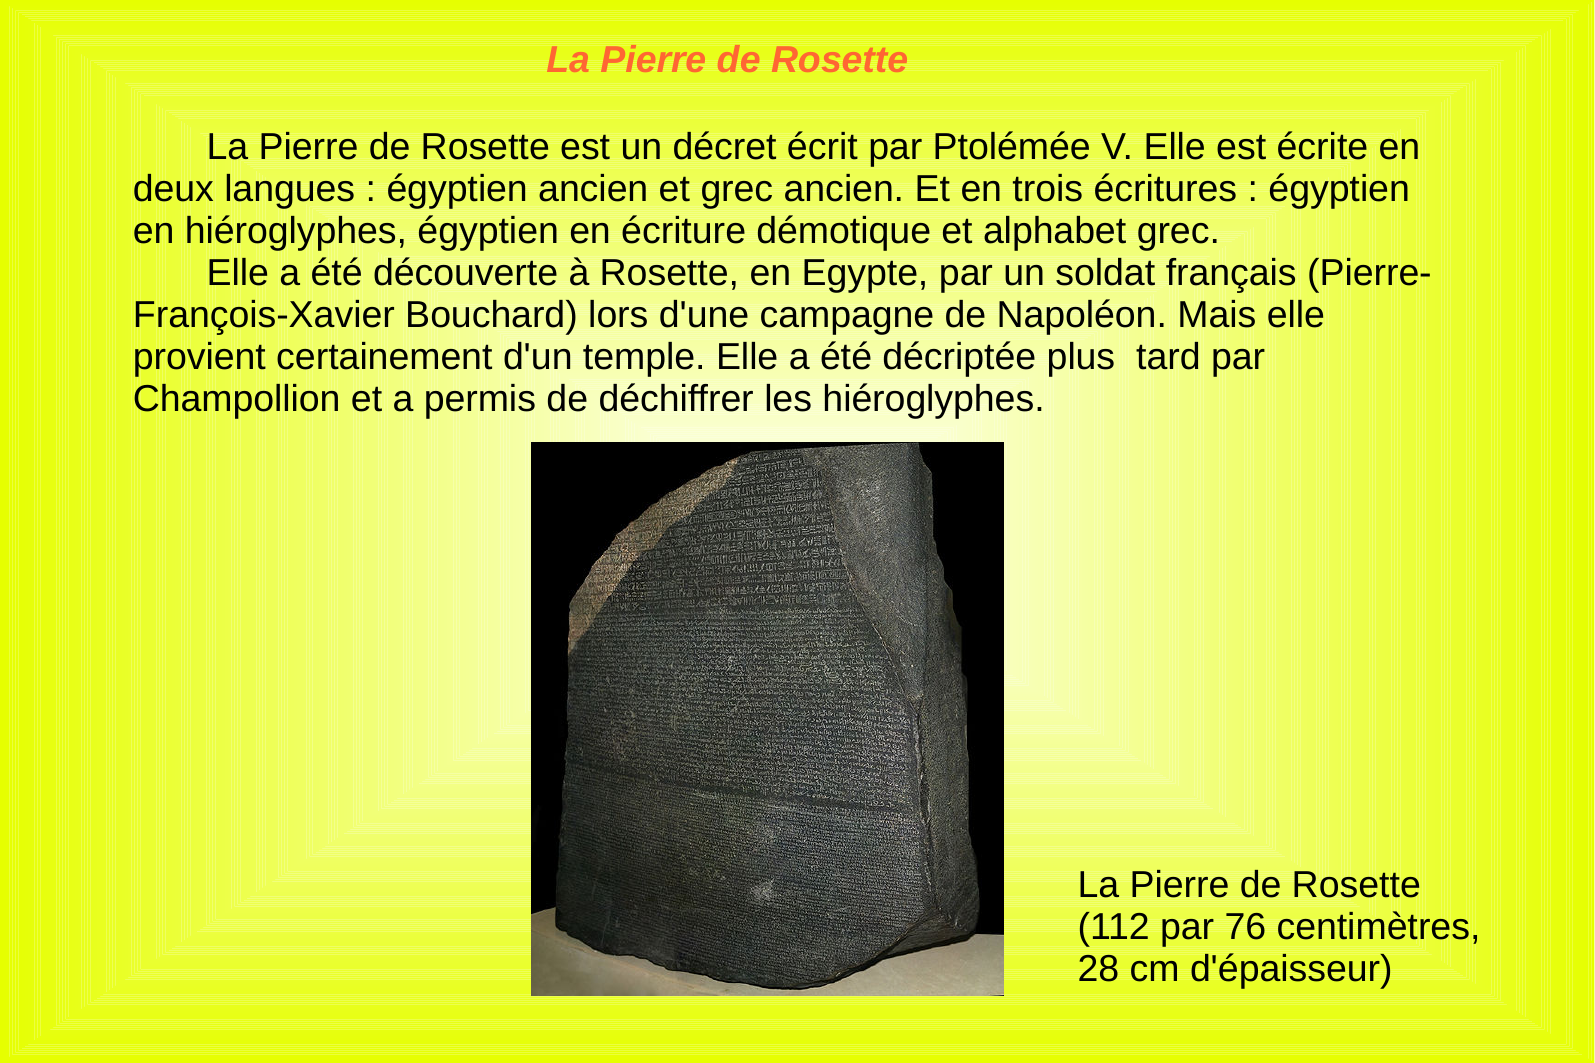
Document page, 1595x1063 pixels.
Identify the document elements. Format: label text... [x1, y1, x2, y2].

text_box La Pierre de Rosette (112 par 76 centimètres, 28 cm d'épaisseur) [1062, 856, 1506, 998]
text_box La Pierre de Rosette est un décret écrit par Ptolémée V. Elle est écrite en deux langues : égyptien ancien et grec ancien. Et en trois écritures : égyptien en hiéroglyphes, égyptien en écriture démotique et alphabet grec. Elle a été découverte à Rosette, en Egypte, par un soldat français (Pierre-François-Xavier Bouchard) lors d'une campagne de Napoléon. Mais elle provient certainement d'un temple. Elle a été décriptée plus tard par Champollion et a permis de déchiffrer les hiéroglyphes. [118, 118, 1477, 428]
picture [531, 442, 1004, 996]
text_box La Pierre de Rosette [531, 30, 975, 89]
